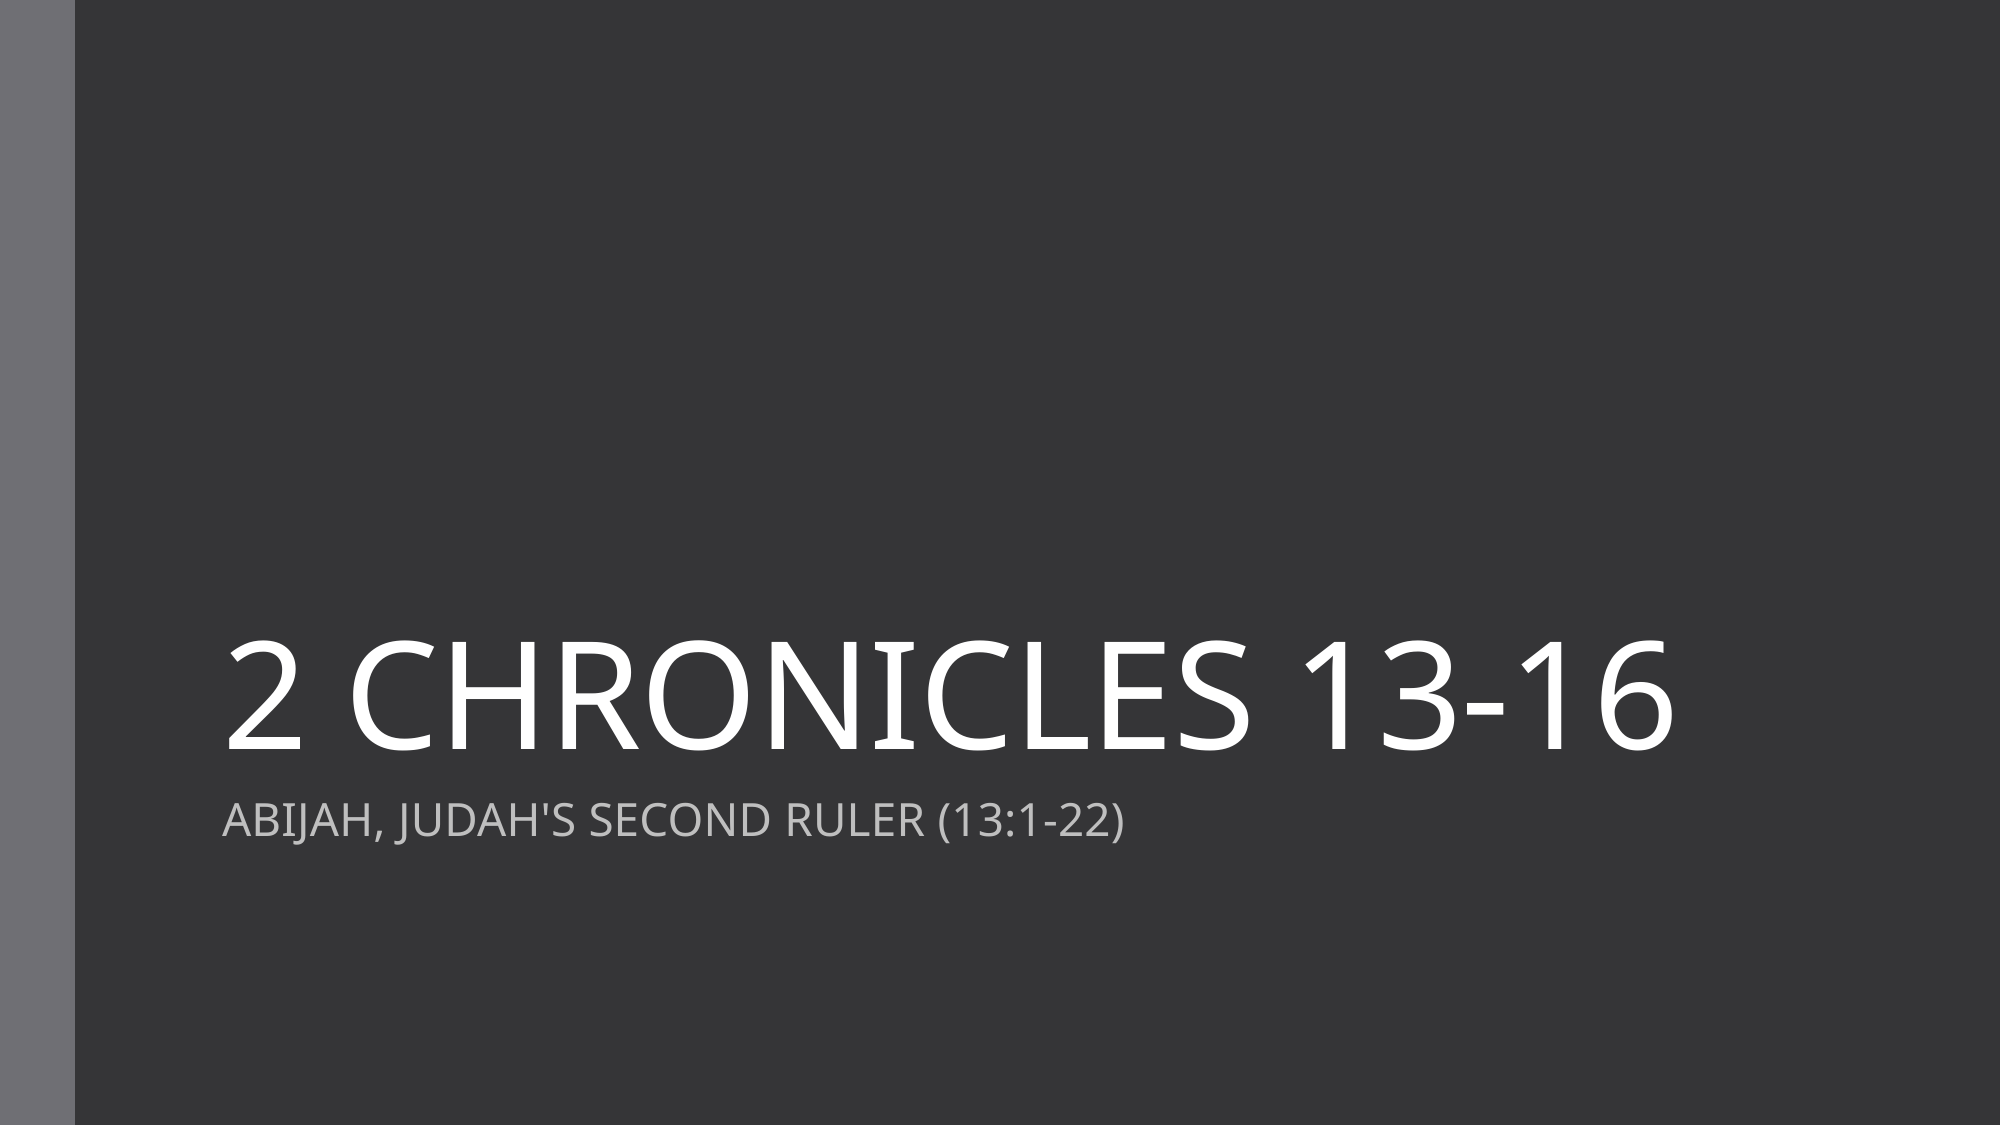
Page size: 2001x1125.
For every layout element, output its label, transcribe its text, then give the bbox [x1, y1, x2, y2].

title 2 CHRONICLES 13-16 [206, 124, 1752, 787]
subtitle ABIJAH, JUDAH'S SECOND RULER (13:1-22) [206, 787, 1752, 1066]
